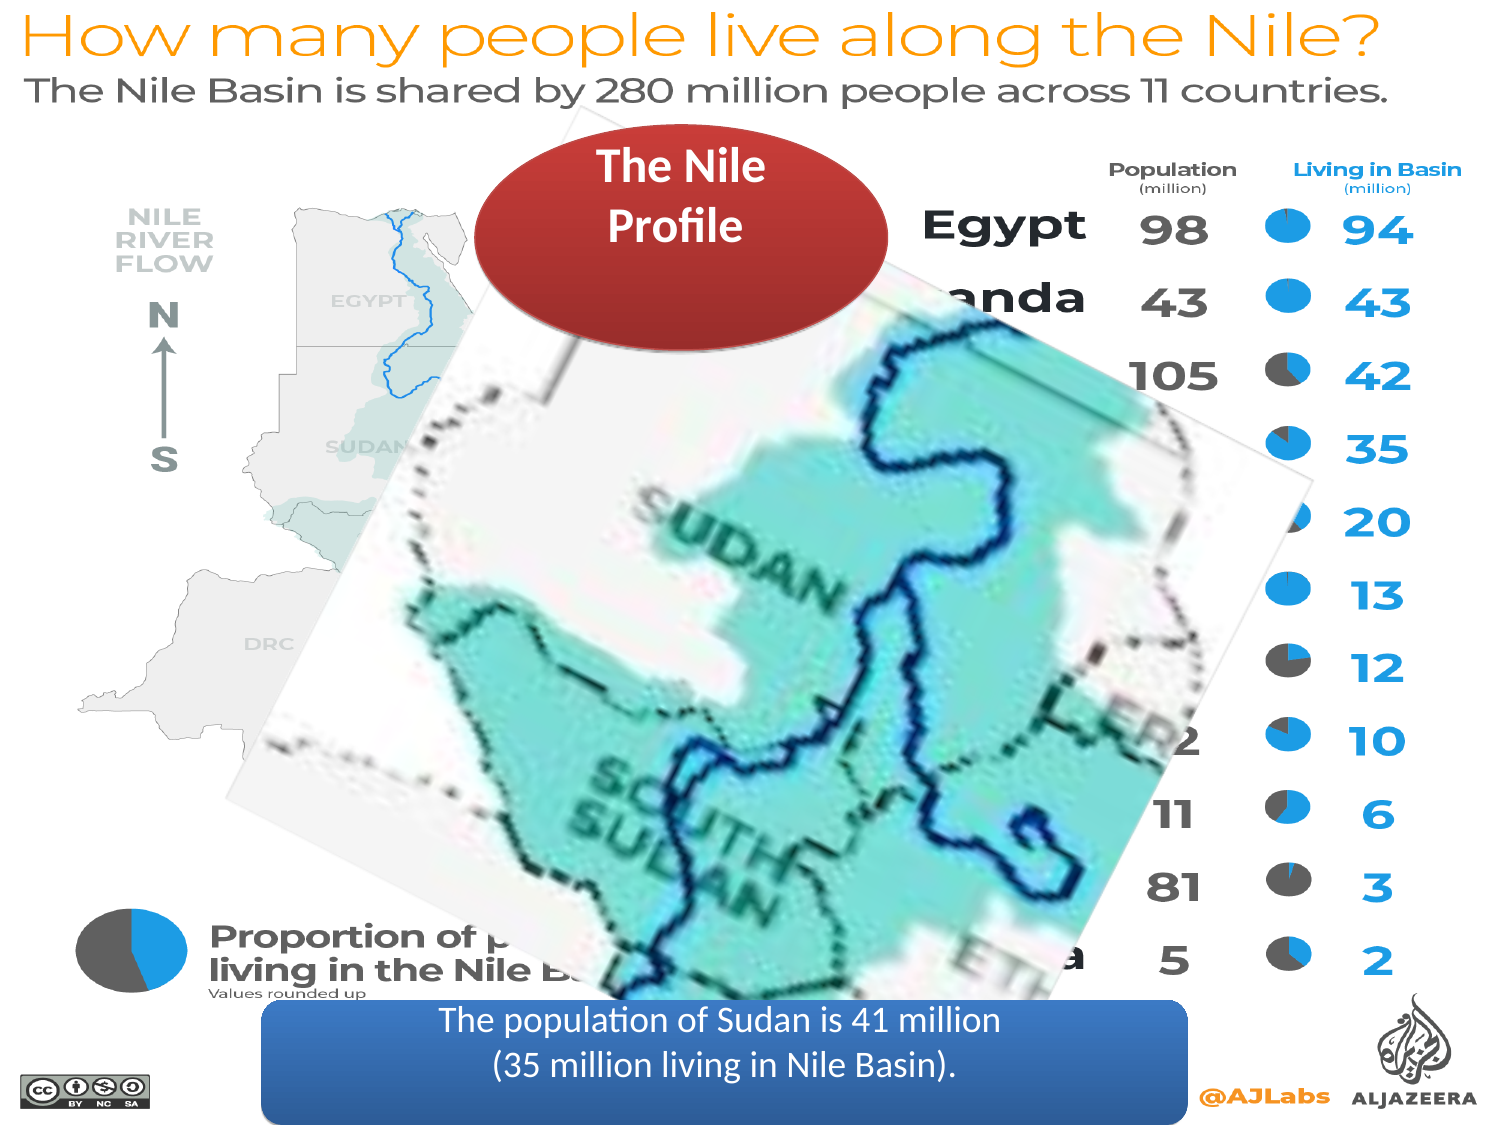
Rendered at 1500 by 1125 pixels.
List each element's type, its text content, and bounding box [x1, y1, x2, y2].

text_box The Nile Profile [474, 124, 888, 350]
text_box The population of Sudan is 41 million (35 million living in Nile Basin). [261, 999, 1188, 1125]
picture [0, 0, 1500, 1125]
